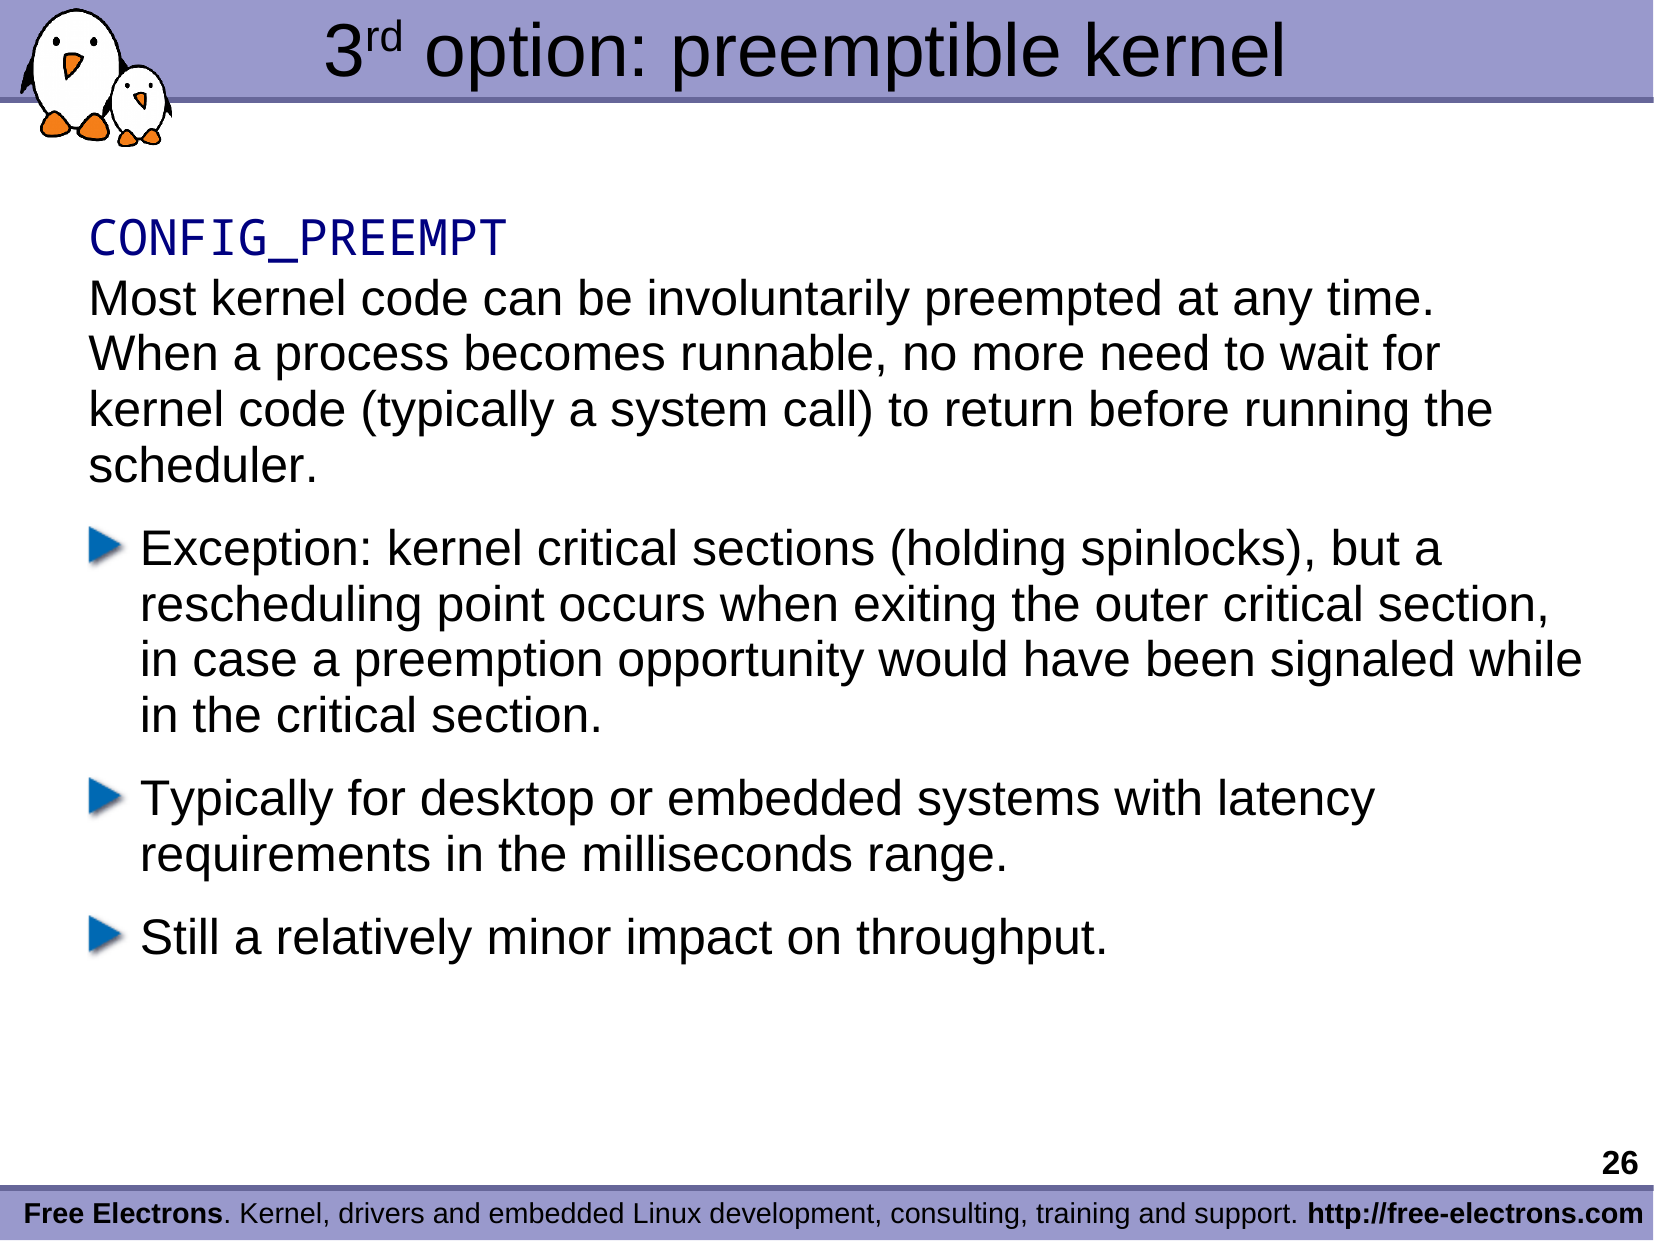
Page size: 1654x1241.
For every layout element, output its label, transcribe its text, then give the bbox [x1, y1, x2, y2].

list CONFIG_PREEMPT Most kernel code can be involuntarily preempted at any time. When a process becomes runnable, no more need to wait for kernel code (typically a system call) to return before running the scheduler. Exception: kernel critical sections (holding spinlocks), but a rescheduling point occurs when exiting the outer critical section, in case a preemption opportunity would have been signaled while in the critical section. Typically for desktop or embedded systems with latency requirements in the milliseconds range. Still a relatively minor impact on throughput. [68, 201, 1592, 1118]
title 3rd option: preemptible kernel [60, 0, 1551, 101]
picture [20, 8, 172, 147]
